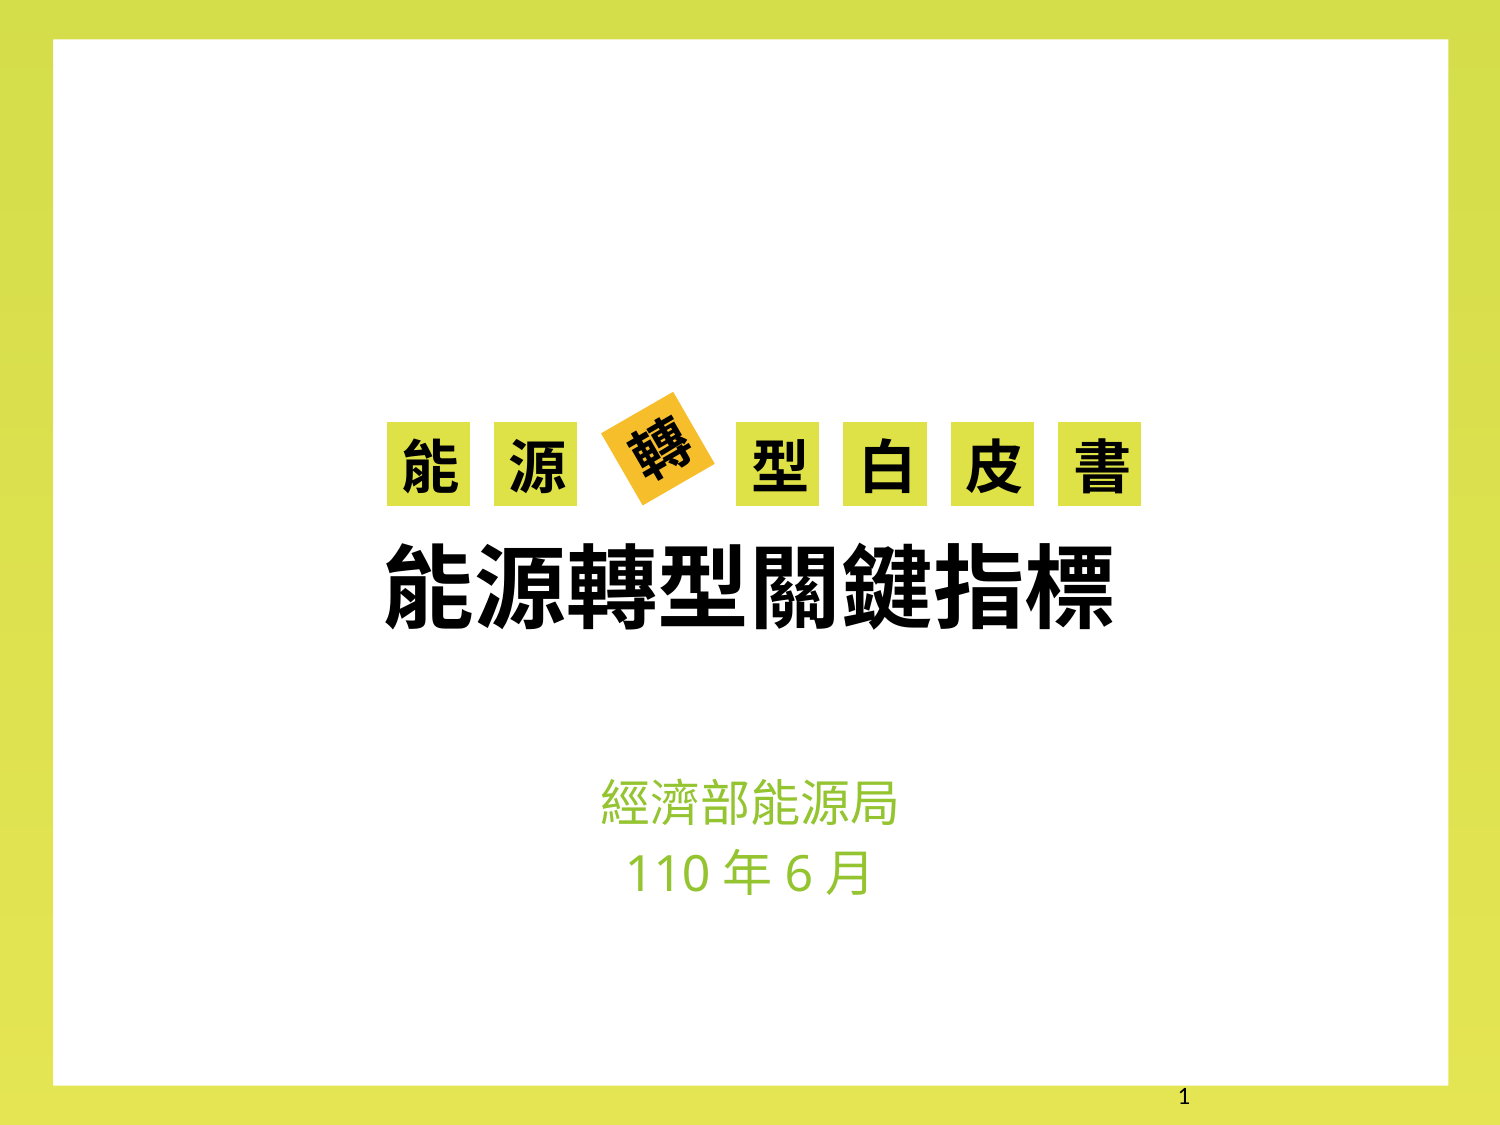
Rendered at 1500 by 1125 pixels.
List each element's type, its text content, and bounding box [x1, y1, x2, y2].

text_box 型 [736, 422, 819, 506]
text_box 轉 [601, 391, 715, 506]
text_box 經濟部能源局 110年6月 [225, 696, 1276, 985]
text_box 書 [1058, 422, 1141, 506]
text_box 白 [843, 422, 927, 506]
text_box 皮 [951, 422, 1034, 506]
text_box 能源轉型關鍵指標 [368, 522, 1132, 647]
text_box [0, 0, 1500, 1125]
text_box 能 [387, 422, 470, 506]
text_box 源 [494, 422, 577, 506]
text_box 1 [1162, 1065, 1500, 1125]
